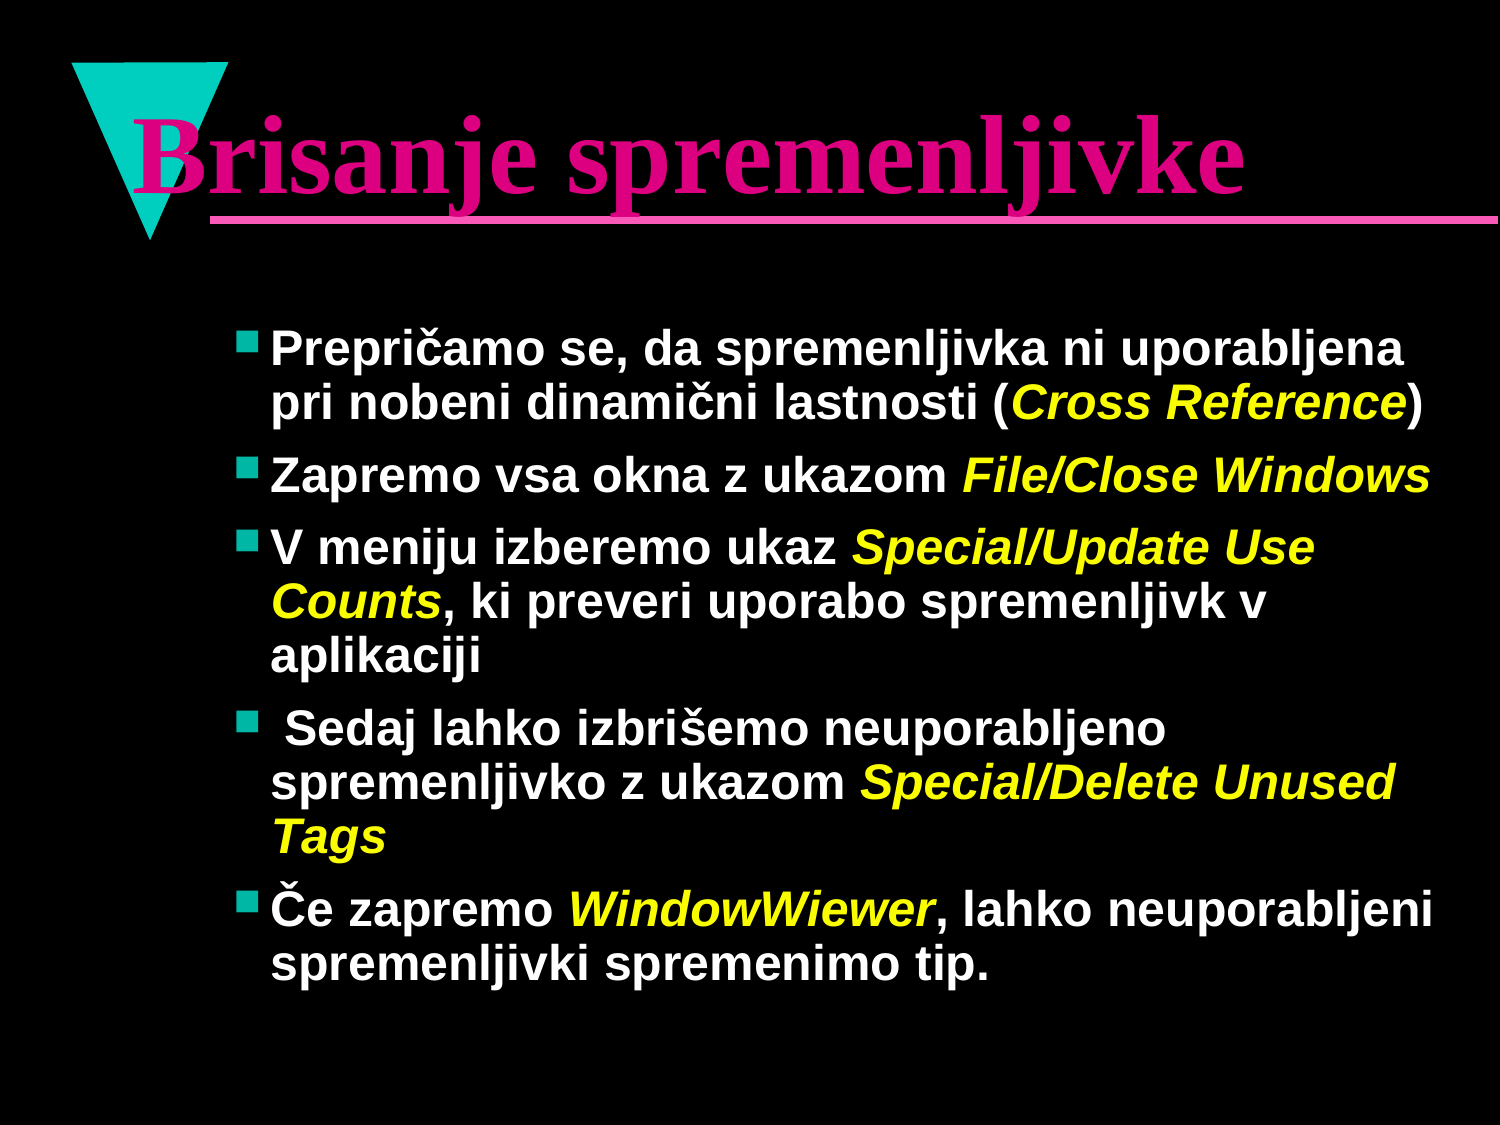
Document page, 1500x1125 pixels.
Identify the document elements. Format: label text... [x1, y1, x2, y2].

list Prepričamo se, da spremenljivka ni uporabljena pri nobeni dinamični lastnosti (Cross Reference) Zapremo vsa okna z ukazom File/Close Windows V meniju izberemo ukaz Special/Update Use Counts, ki preveri uporabo spremenljivk v aplikaciji Sedaj lahko izbrišemo neuporabljeno spremenljivko z ukazom Special/Delete Unused Tags Če zapremo WindowWiewer, lahko neuporabljeni spremenljivki spremenimo tip. [143, 314, 1463, 999]
title Brisanje spremenljivke [117, 63, 1500, 251]
